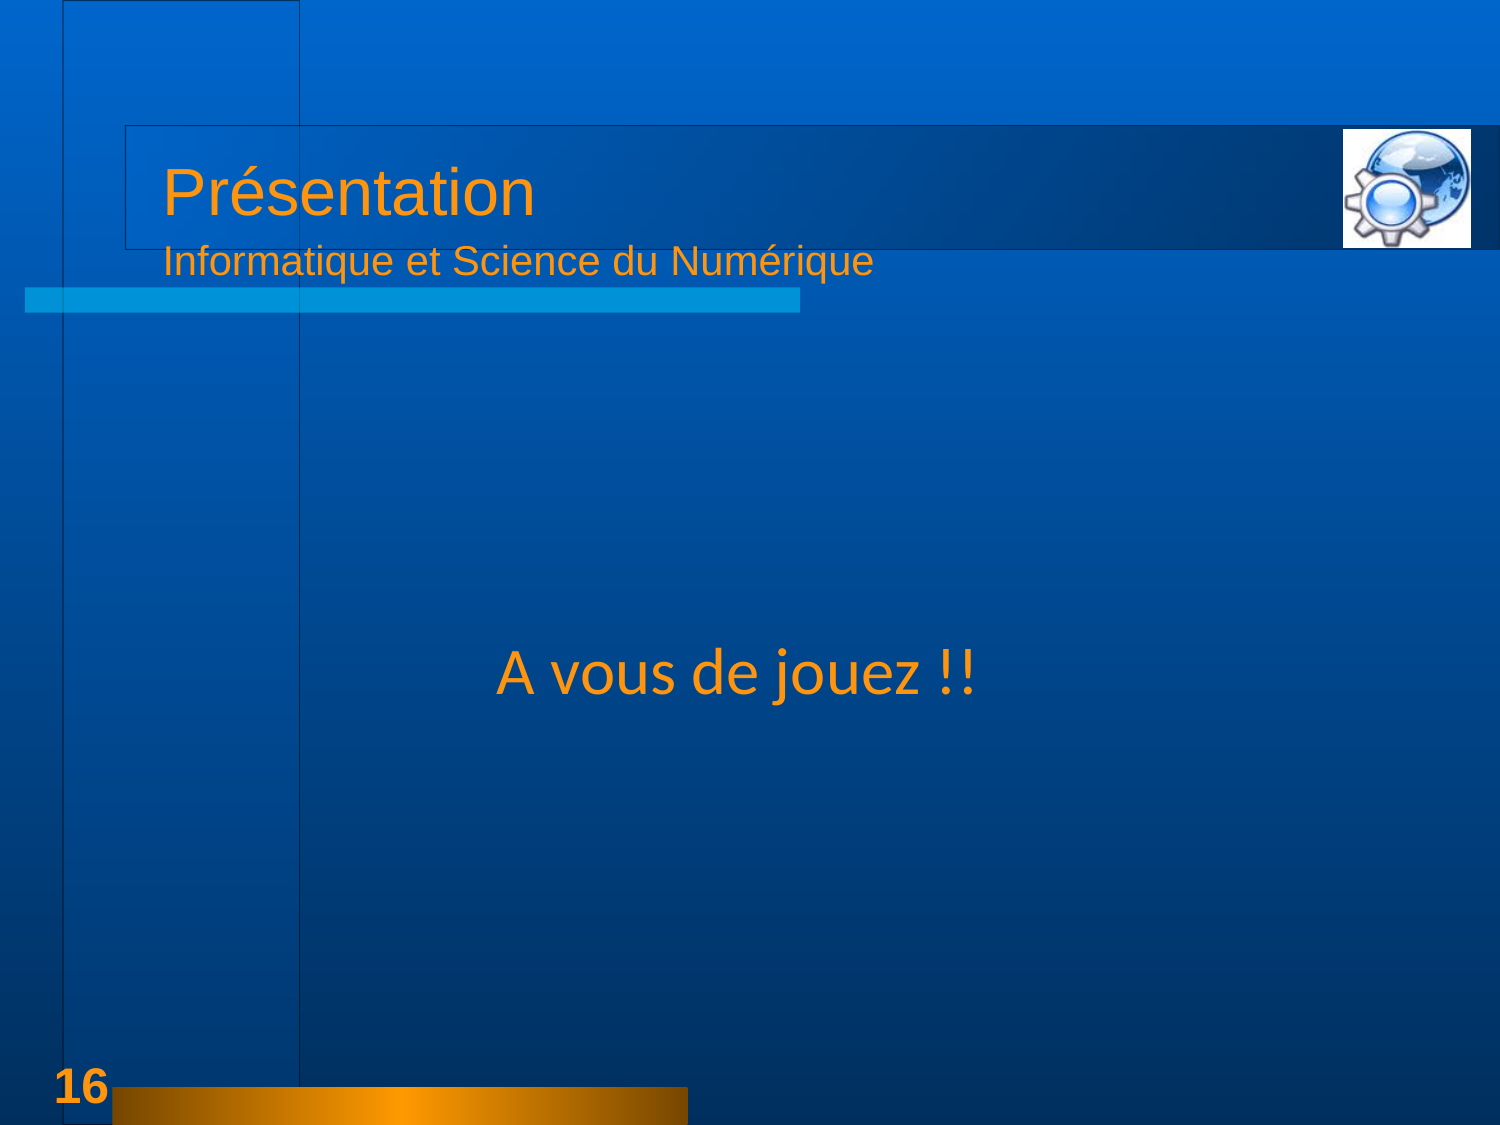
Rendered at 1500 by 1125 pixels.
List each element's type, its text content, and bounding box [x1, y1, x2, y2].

picture [1343, 129, 1471, 248]
text_box A vous de jouez !! [118, 595, 1359, 898]
